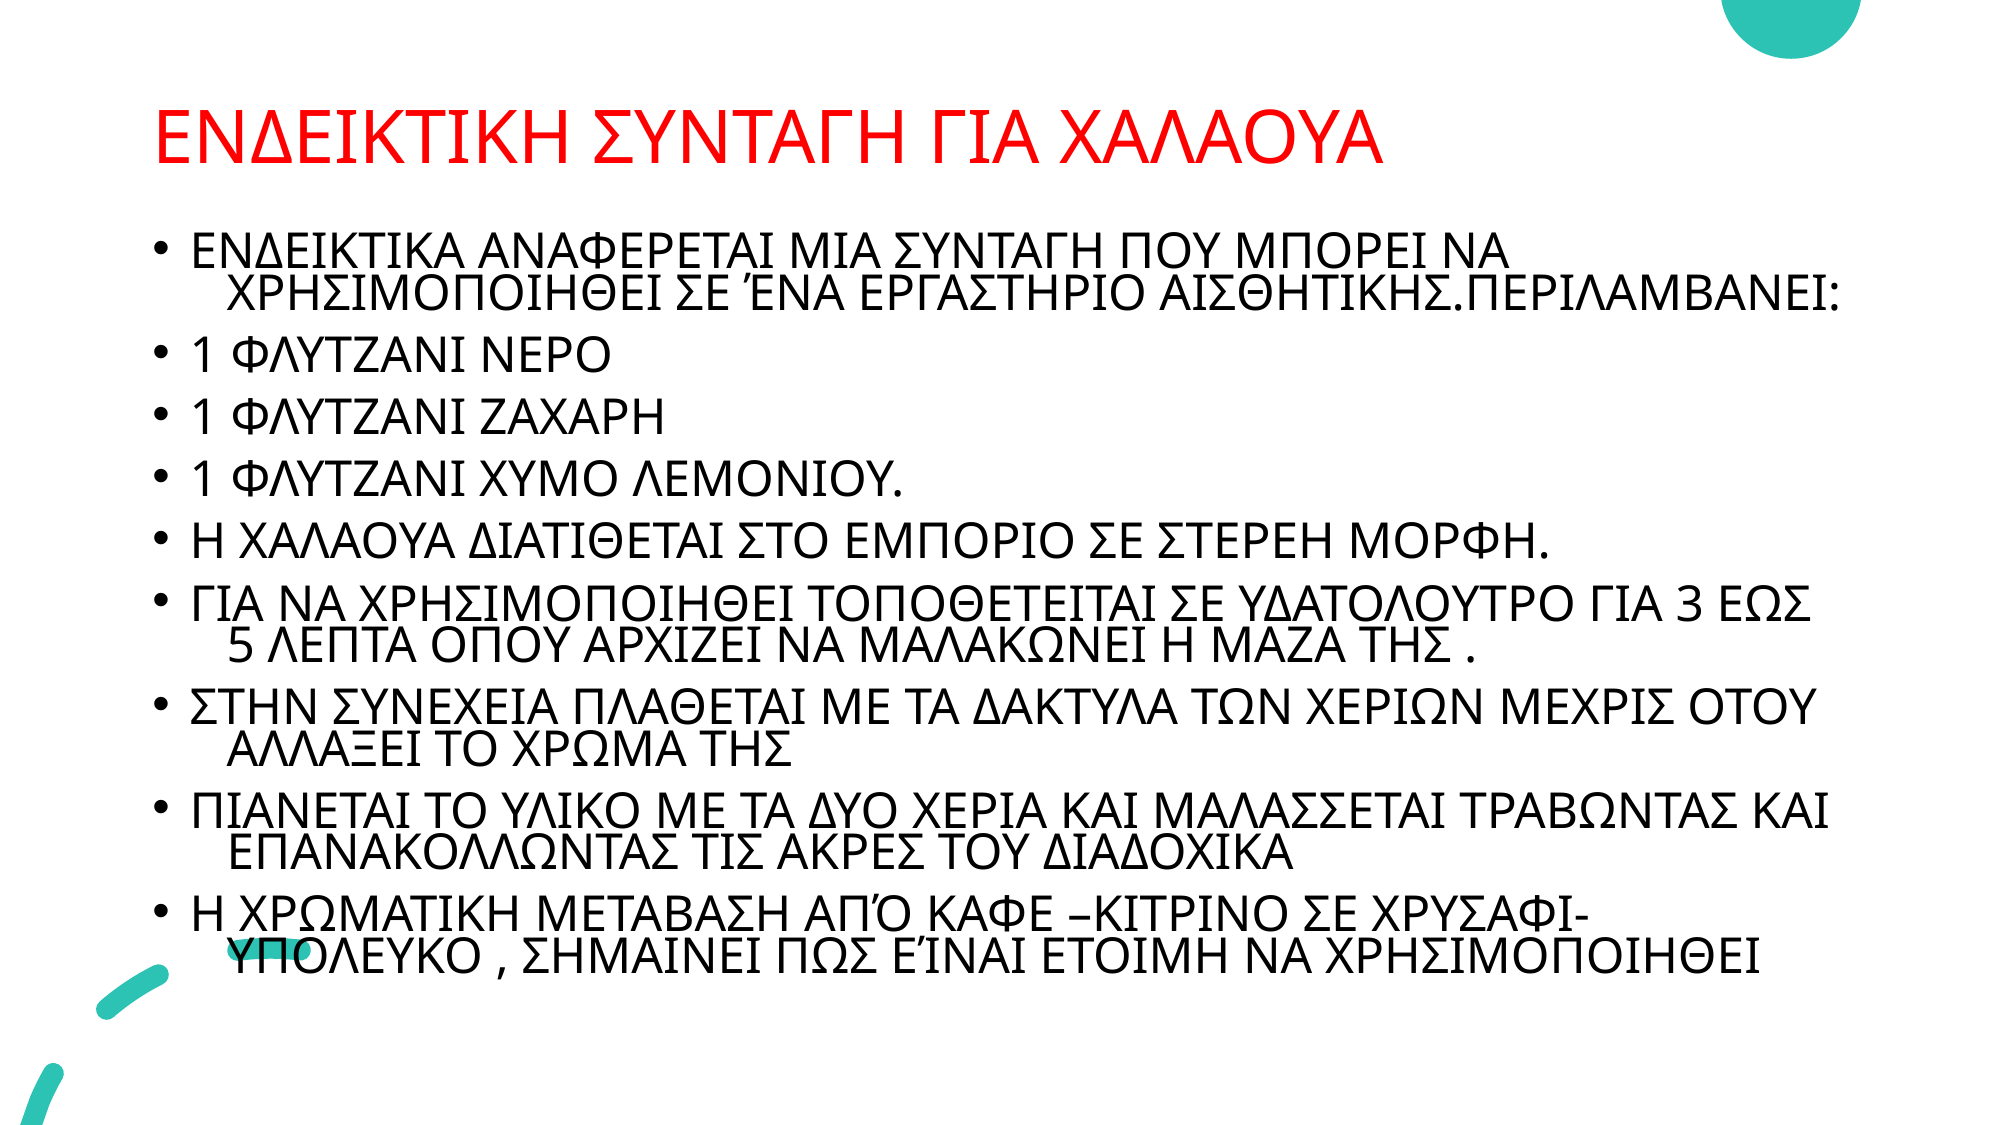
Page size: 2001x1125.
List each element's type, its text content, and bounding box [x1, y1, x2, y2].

title ΕΝΔΕΙΚΤΙΚΗ ΣΥΝΤΑΓΗ ΓΙΑ ΧΑΛΑΟΥΑ [137, 66, 1636, 213]
list ΕΝΔΕΙΚΤΙΚΑ ΑΝΑΦΕΡΕΤΑΙ ΜΙΑ ΣΥΝΤΑΓΗ ΠΟΥ ΜΠΟΡΕΙ ΝΑ ΧΡΗΣΙΜΟΠΟΙΗΘΕΙ ΣΕ ΈΝΑ ΕΡΓΑΣΤΗΡΙΟ ΑΙΣΘΗΤΙΚΗΣ.ΠΕΡΙΛΑΜΒΑΝΕΙ: 1 ΦΛΥΤΖΑΝΙ ΝΕΡΟ 1 ΦΛΥΤΖΑΝΙ ΖΑΧΑΡΗ 1 ΦΛΥΤΖΑΝΙ ΧΥΜΟ ΛΕΜΟΝΙΟΥ. Η ΧΑΛΑΟΥΑ ΔΙΑΤΙΘΕΤΑΙ ΣΤΟ ΕΜΠΟΡΙΟ ΣΕ ΣΤΕΡΕΗ ΜΟΡΦΗ. ΓΙΑ ΝΑ ΧΡΗΣΙΜΟΠΟΙΗΘΕΙ ΤΟΠΟΘΕΤΕΙΤΑΙ ΣΕ ΥΔΑΤΟΛΟΥΤΡΟ ΓΙΑ 3 ΕΩΣ 5 ΛΕΠΤΑ ΟΠΟΥ ΑΡΧΙΖΕΙ ΝΑ ΜΑΛΑΚΩΝΕΙ Η ΜΑΖΑ ΤΗΣ . ΣΤΗΝ ΣΥΝΕΧΕΙΑ ΠΛΑΘΕΤΑΙ ΜΕ ΤΑ ΔΑΚΤΥΛΑ ΤΩΝ ΧΕΡΙΩΝ ΜΕΧΡΙΣ ΟΤΟΥ ΑΛΛΑΞΕΙ ΤΟ ΧΡΩΜΑ ΤΗΣ ΠΙΑΝΕΤΑΙ ΤΟ ΥΛΙΚΟ ΜΕ ΤΑ ΔΥΟ ΧΕΡΙΑ ΚΑΙ ΜΑΛΑΣΣΕΤΑΙ ΤΡΑΒΩΝΤΑΣ ΚΑΙ ΕΠΑΝΑΚΟΛΛΩΝΤΑΣ ΤΙΣ ΑΚΡΕΣ ΤΟΥ ΔΙΑΔΟΧΙΚΑ Η ΧΡΩΜΑΤΙΚΗ ΜΕΤΑΒΑΣΗ ΑΠΌ ΚΑΦΕ –ΚΙΤΡΙΝΟ ΣΕ ΧΡΥΣΑΦΙ- ΥΠΟΛΕΥΚΟ , ΣΗΜΑΙΝΕΙ ΠΩΣ ΕΊΝΑΙ ΕΤΟΙΜΗ ΝΑ ΧΡΗΣΙΜΟΠΟΙΗΘΕΙ [137, 228, 1863, 1026]
